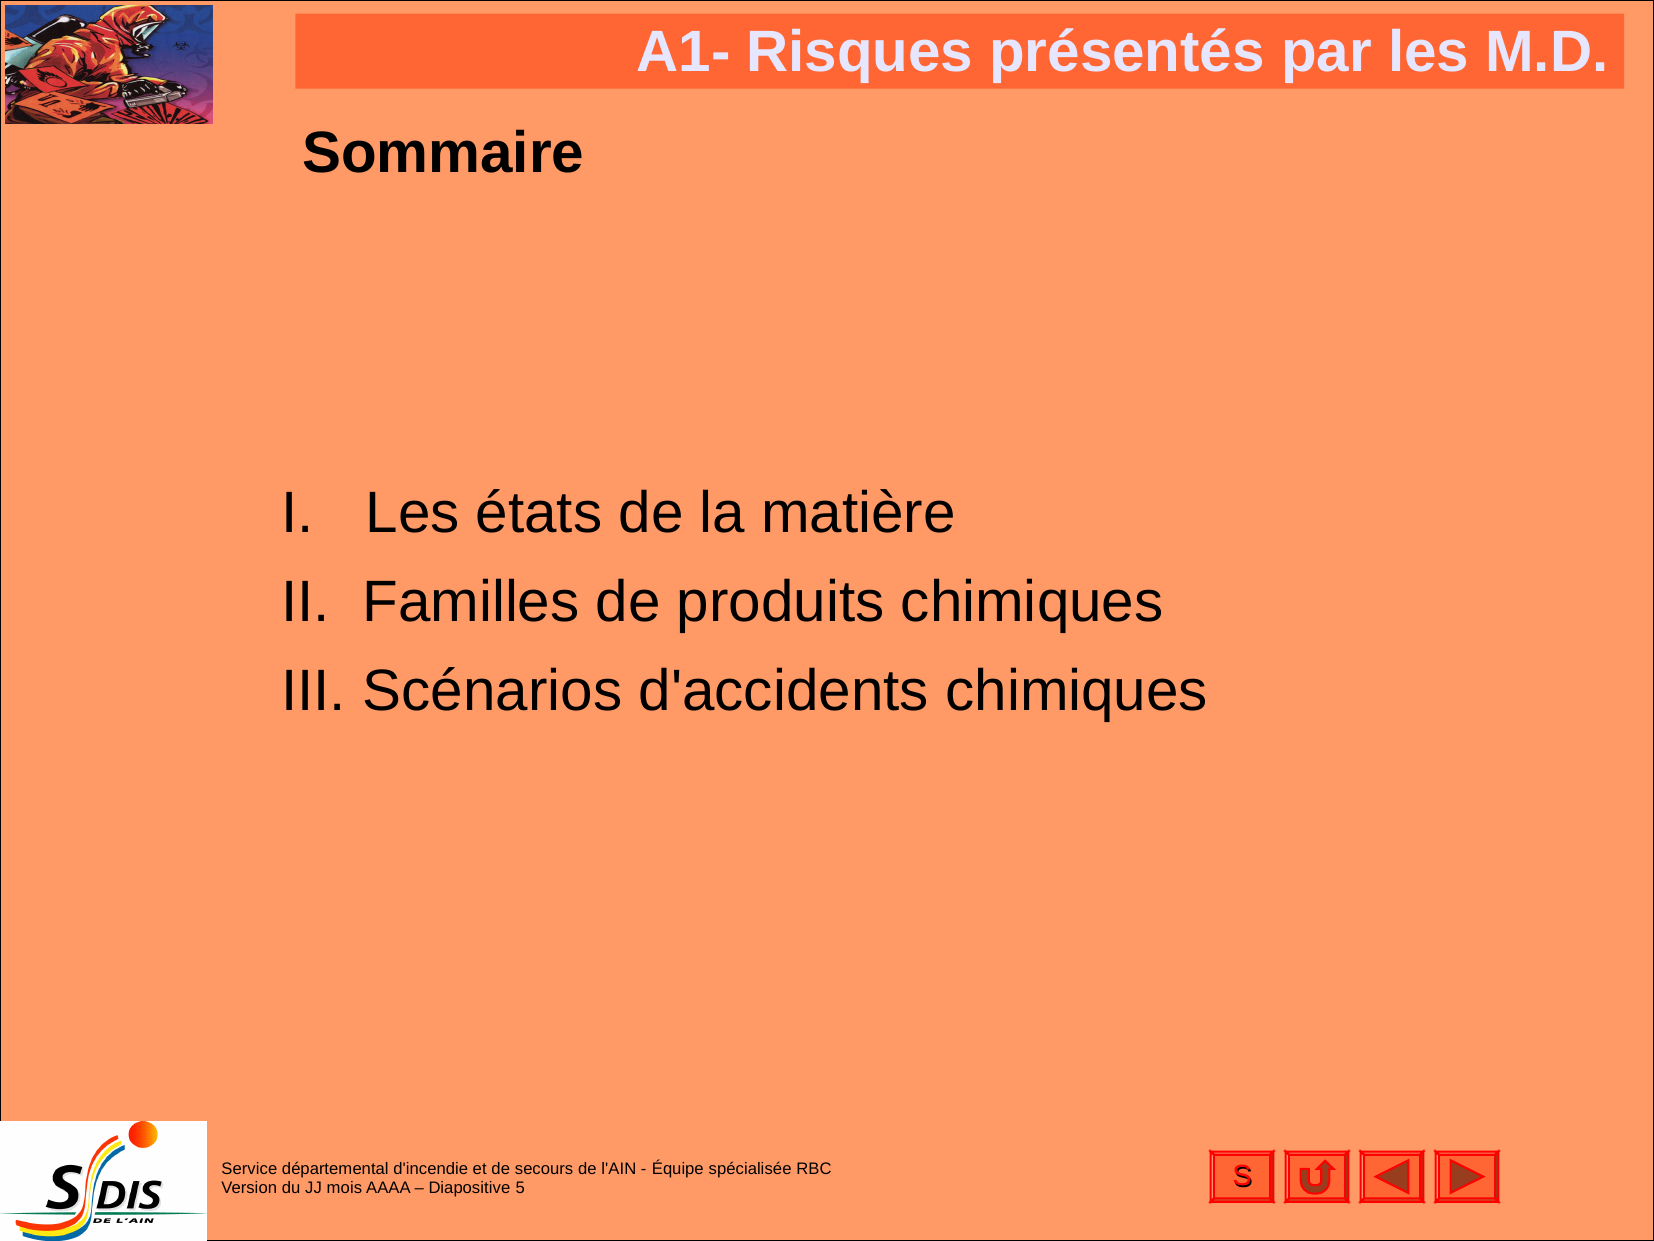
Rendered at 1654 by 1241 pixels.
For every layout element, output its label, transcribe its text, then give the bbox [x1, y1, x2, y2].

list Les états de la matière Familles de produits chimiques Scénarios d'accidents chimiques [230, 472, 1506, 795]
text_box A1- Risques présentés par les M.D. [295, 13, 1625, 89]
text_box Sommaire [287, 112, 600, 193]
picture [0, 1121, 207, 1241]
picture [5, 5, 213, 124]
